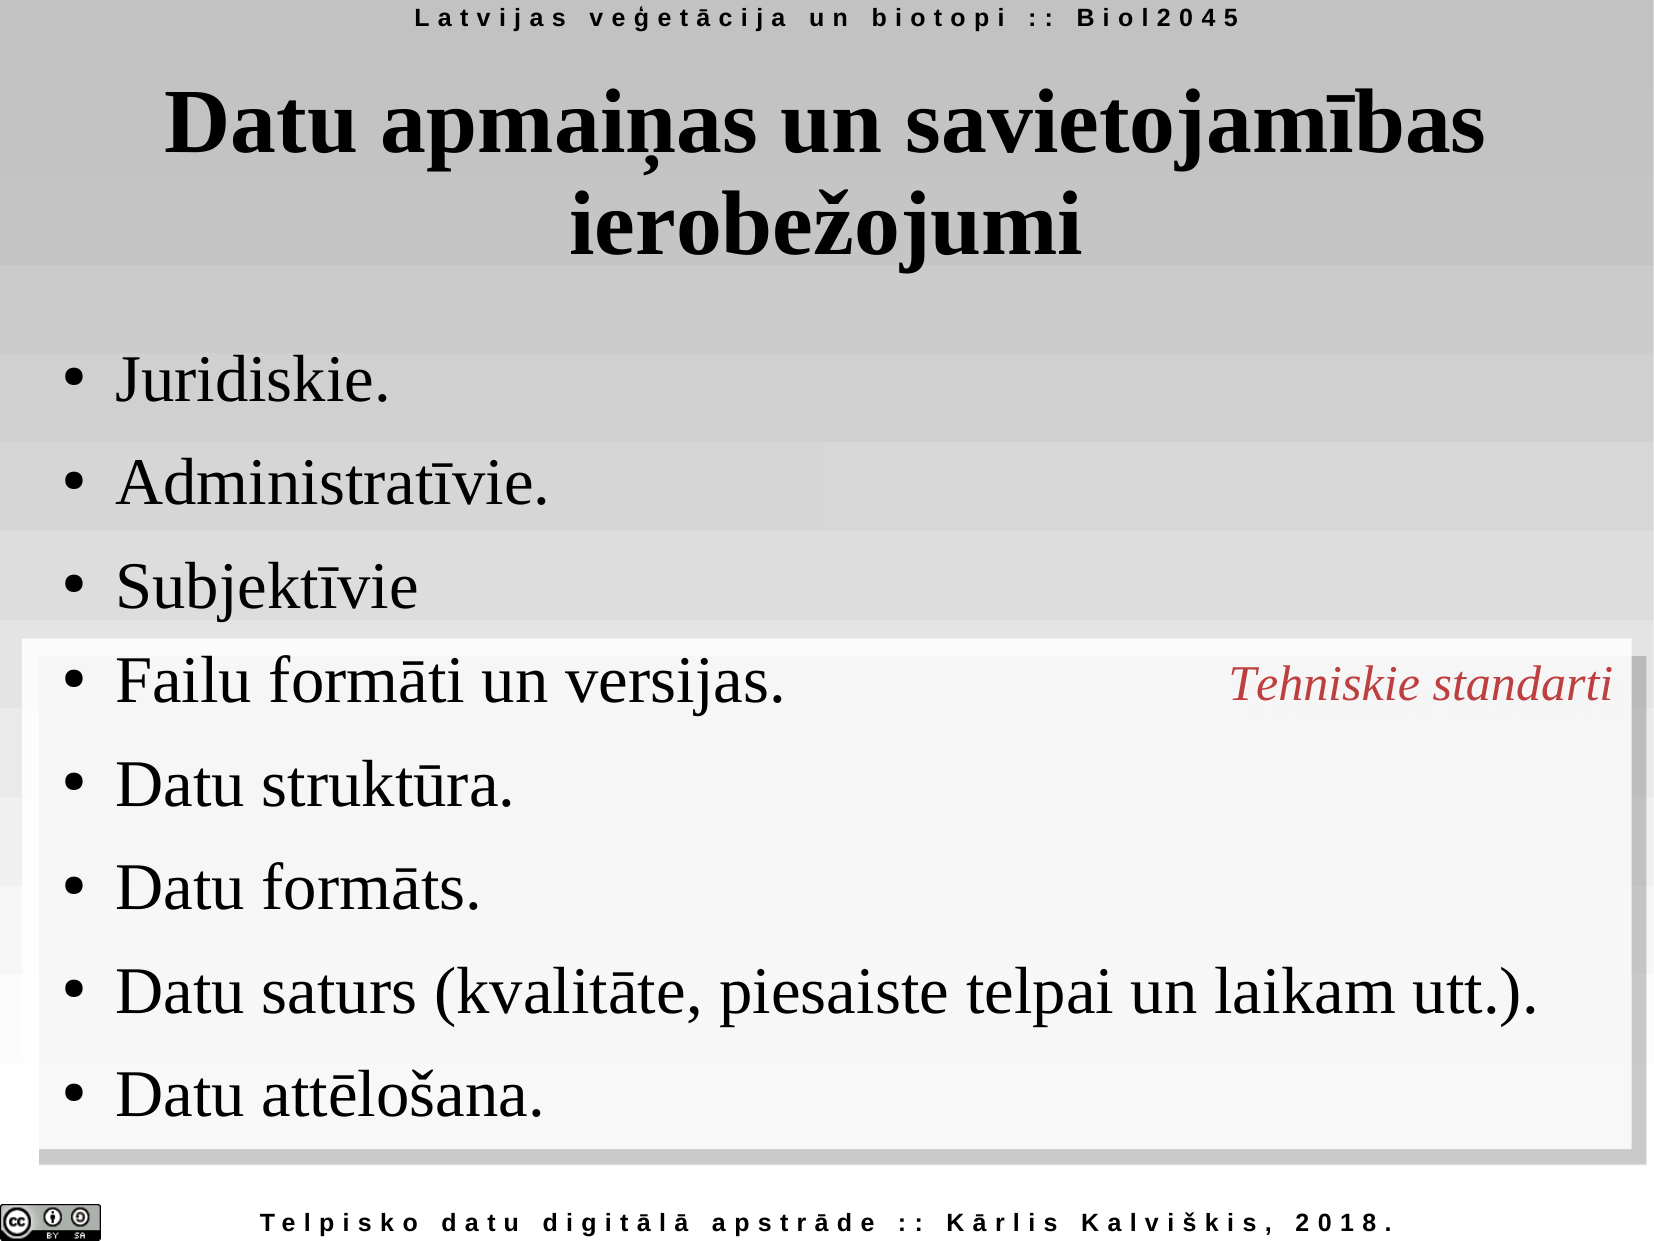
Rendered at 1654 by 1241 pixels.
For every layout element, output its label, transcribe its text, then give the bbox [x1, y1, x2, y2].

list Juridiskie. Administratīvie. Subjektīvie [44, 256, 1610, 623]
list Failu formāti un versijas. Datu struktūra. Datu formāts. Datu saturs (kvalitāte, piesaiste telpai un laikam utt.). Datu attēlošana. [44, 643, 1610, 1177]
picture [0, 0, 1654, 1241]
text_box Tehniskie standarti [21, 638, 1632, 1150]
title Datu apmaiņas un savietojamības ierobežojumi [29, 49, 1625, 296]
